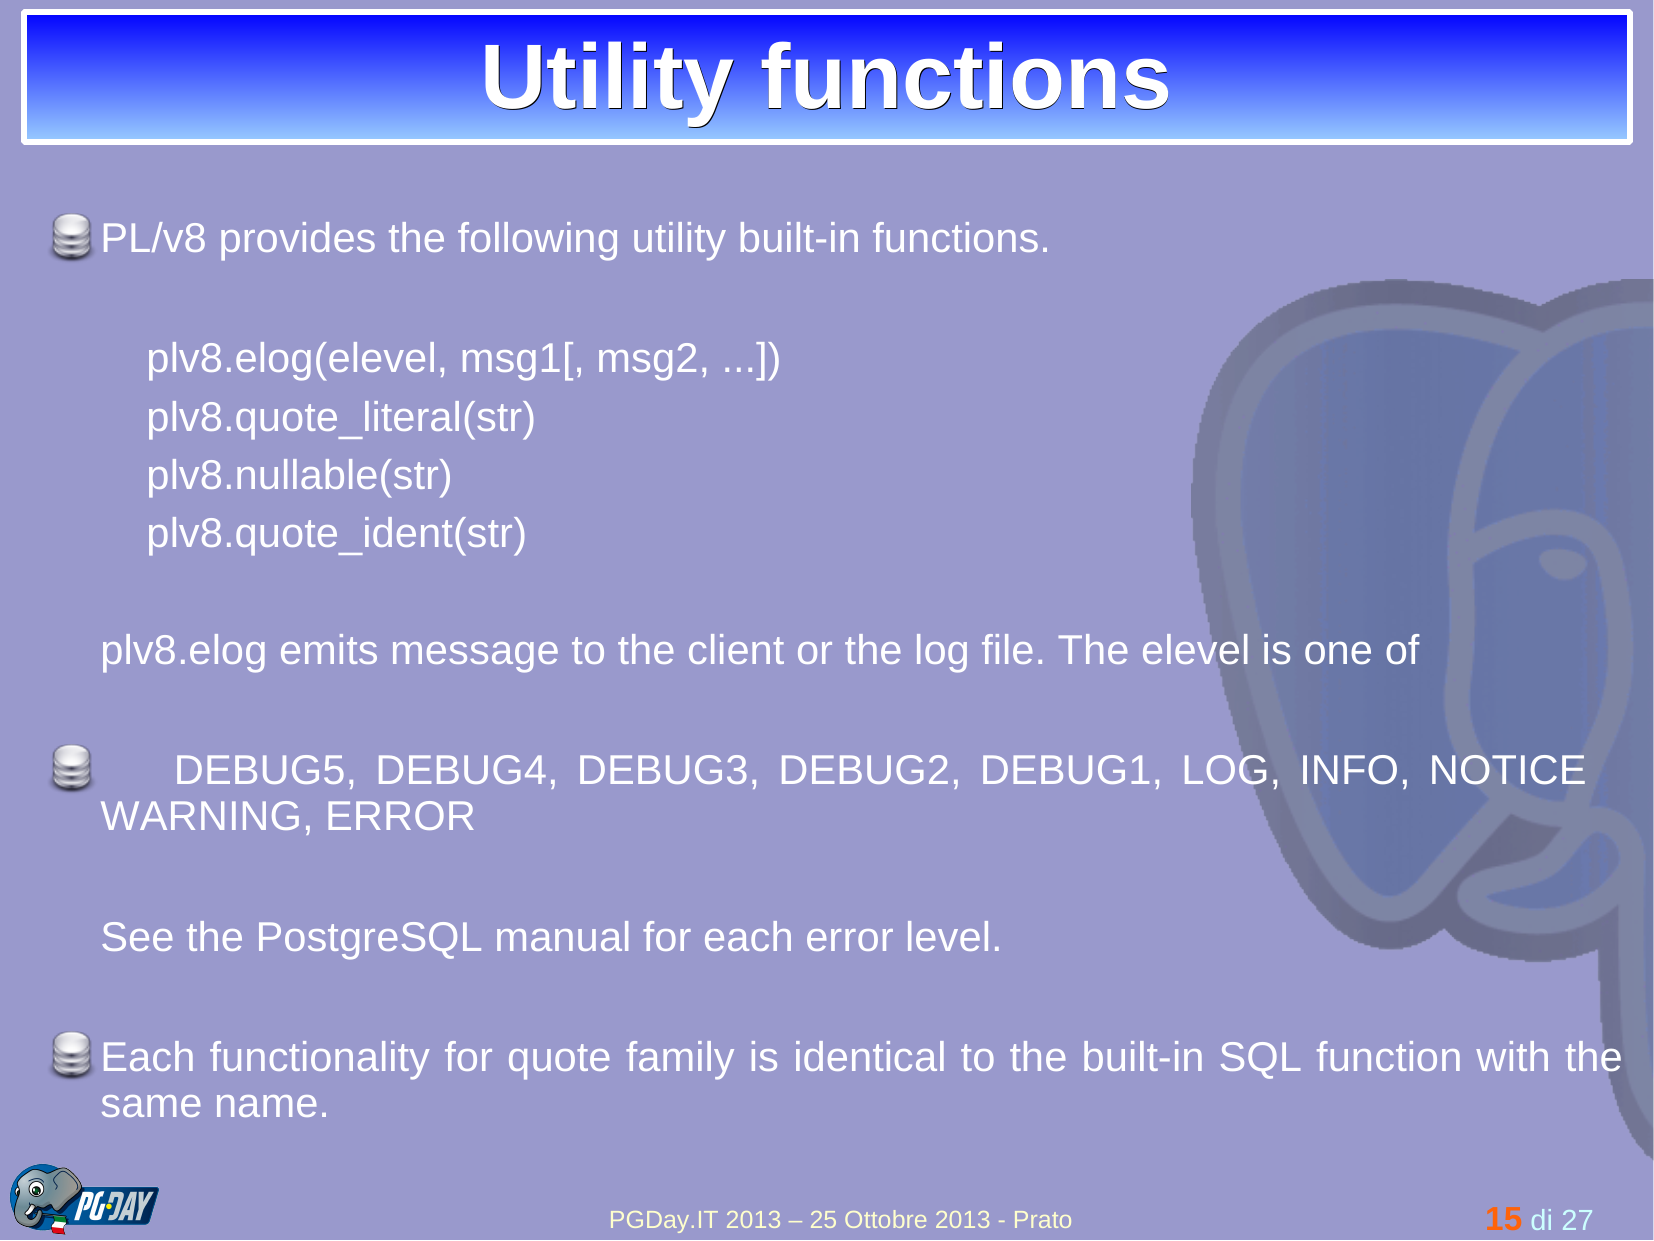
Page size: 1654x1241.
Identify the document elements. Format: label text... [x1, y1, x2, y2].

list PL/v8 provides the following utility built-in functions. plv8.elog(elevel, msg1[, msg2, ...]) plv8.quote_literal(str) plv8.nullable(str) plv8.quote_ident(str) plv8.elog emits message to the client or the log file. The elevel is one of DEBUG5, DEBUG4, DEBUG3, DEBUG2, DEBUG1, LOG, INFO, NOTICE WARNING, ERROR See the PostgreSQL manual for each error level. Each functionality for quote family is identical to the built-in SQL function with the same name. [29, 215, 1625, 1152]
picture [9, 1163, 160, 1236]
title Utility functions [23, 11, 1630, 142]
picture [1191, 279, 1654, 1182]
